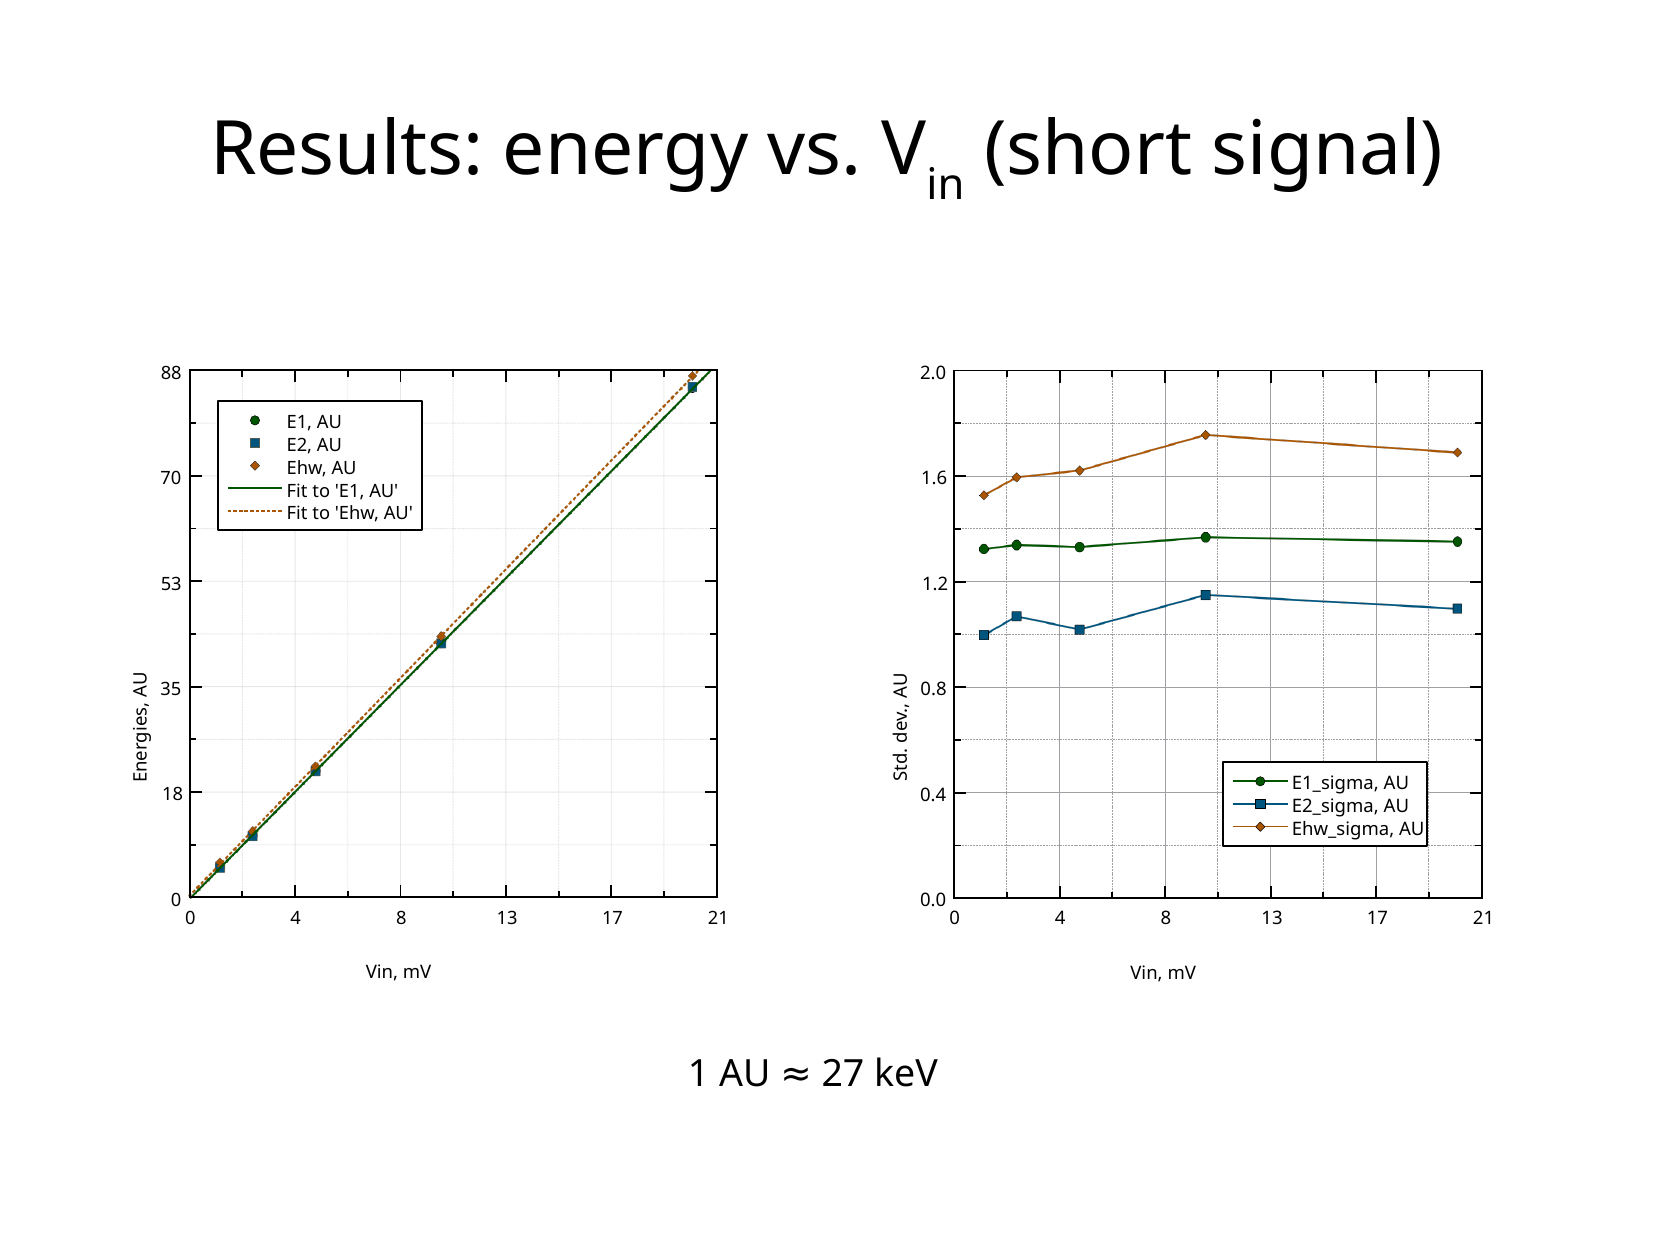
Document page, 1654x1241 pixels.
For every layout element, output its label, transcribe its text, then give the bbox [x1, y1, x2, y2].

picture [854, 290, 1563, 1010]
text_box 1 AU ≈ 27 keV [673, 1039, 950, 1100]
picture [94, 290, 798, 1010]
title Results: energy vs. Vin (short signal) [82, 49, 1571, 257]
